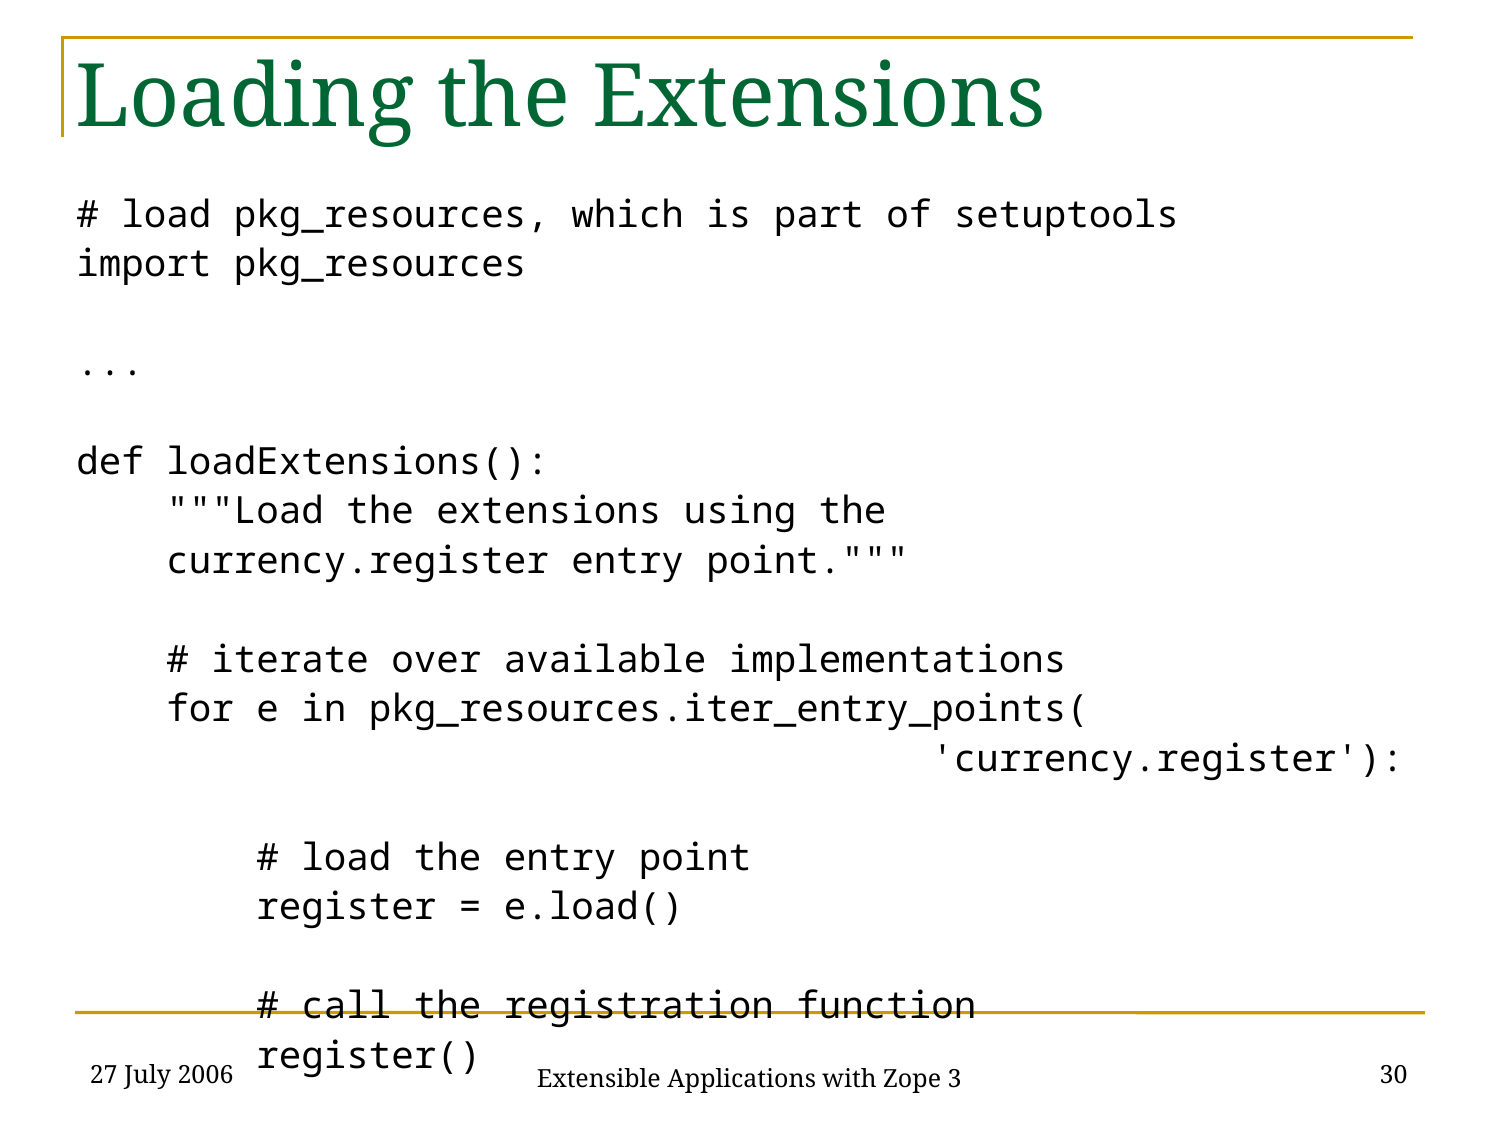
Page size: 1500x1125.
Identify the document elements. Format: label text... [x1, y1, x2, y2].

title Loading the Extensions [74, 45, 1423, 151]
list # load pkg_resources, which is part of setuptools import pkg_resources ... def loadExtensions(): """Load the extensions using the currency.register entry point.""" # iterate over available implementations for e in pkg_resources.iter_entry_points( 'currency.register'): # load the entry point register = e.load() # call the registration function register() [74, 187, 1423, 1115]
